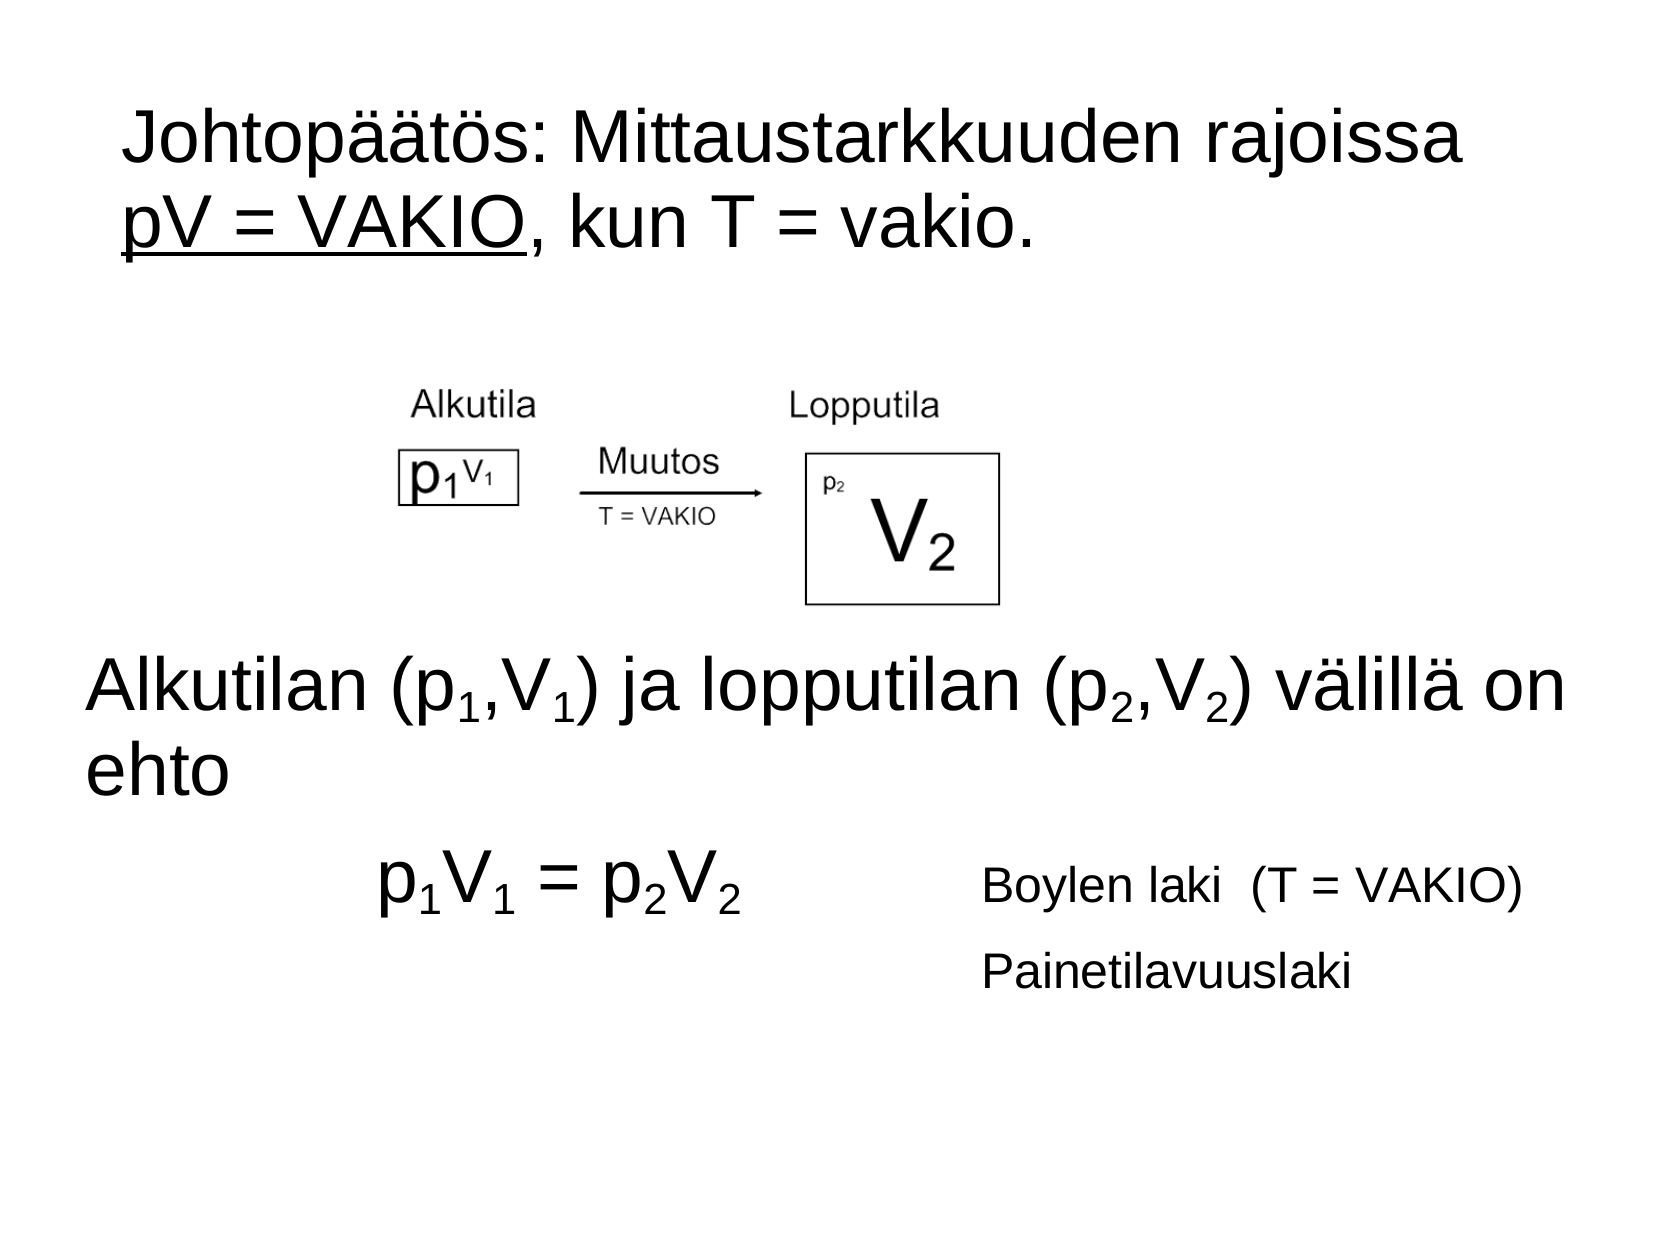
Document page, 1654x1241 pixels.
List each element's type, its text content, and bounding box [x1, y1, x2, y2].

text_box Alkutilan (p1,V1) ja lopputilan (p2,V2) välillä on ehto p1V1 = p2V2 Boylen laki (T = VAKIO) Painetilavuuslaki [70, 625, 1604, 928]
text_box Johtopäätös: Mittaustarkkuuden rajoissa pV = VAKIO, kun T = vakio. [106, 82, 1491, 351]
picture [377, 333, 1021, 625]
